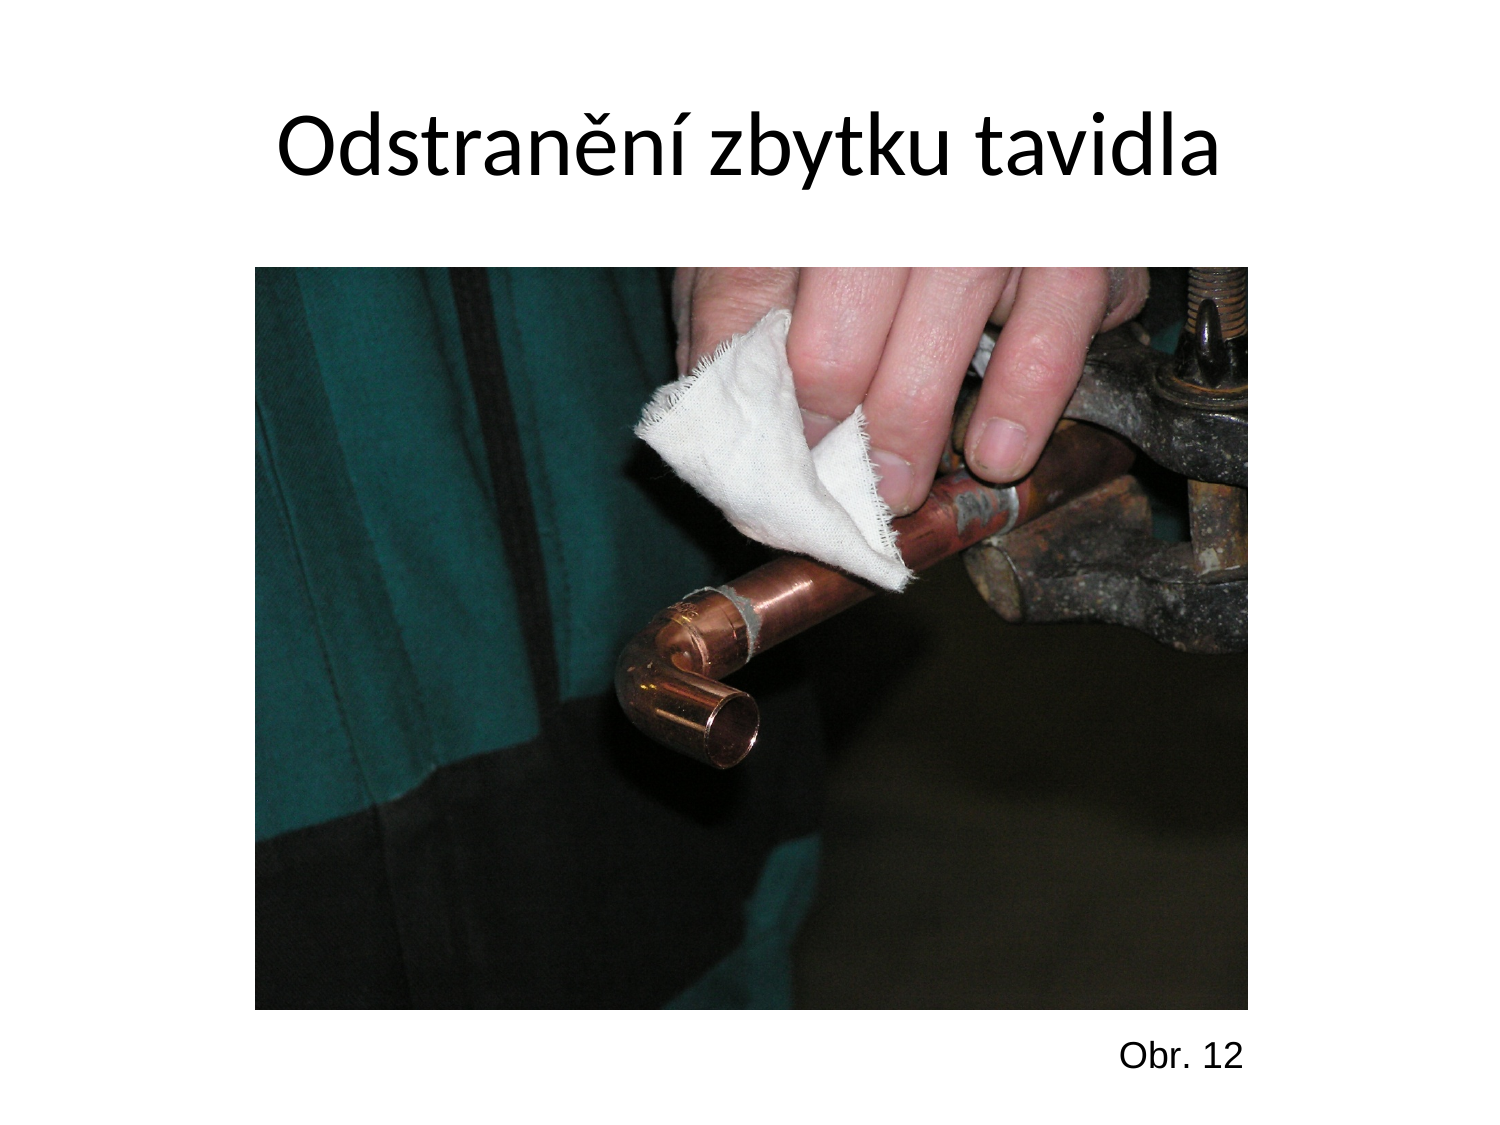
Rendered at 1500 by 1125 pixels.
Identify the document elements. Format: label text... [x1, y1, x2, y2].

title Odstranění zbytku tavidla [75, 45, 1426, 233]
text_box Obr. 12 [1104, 1023, 1259, 1084]
text_box [255, 267, 1248, 1010]
